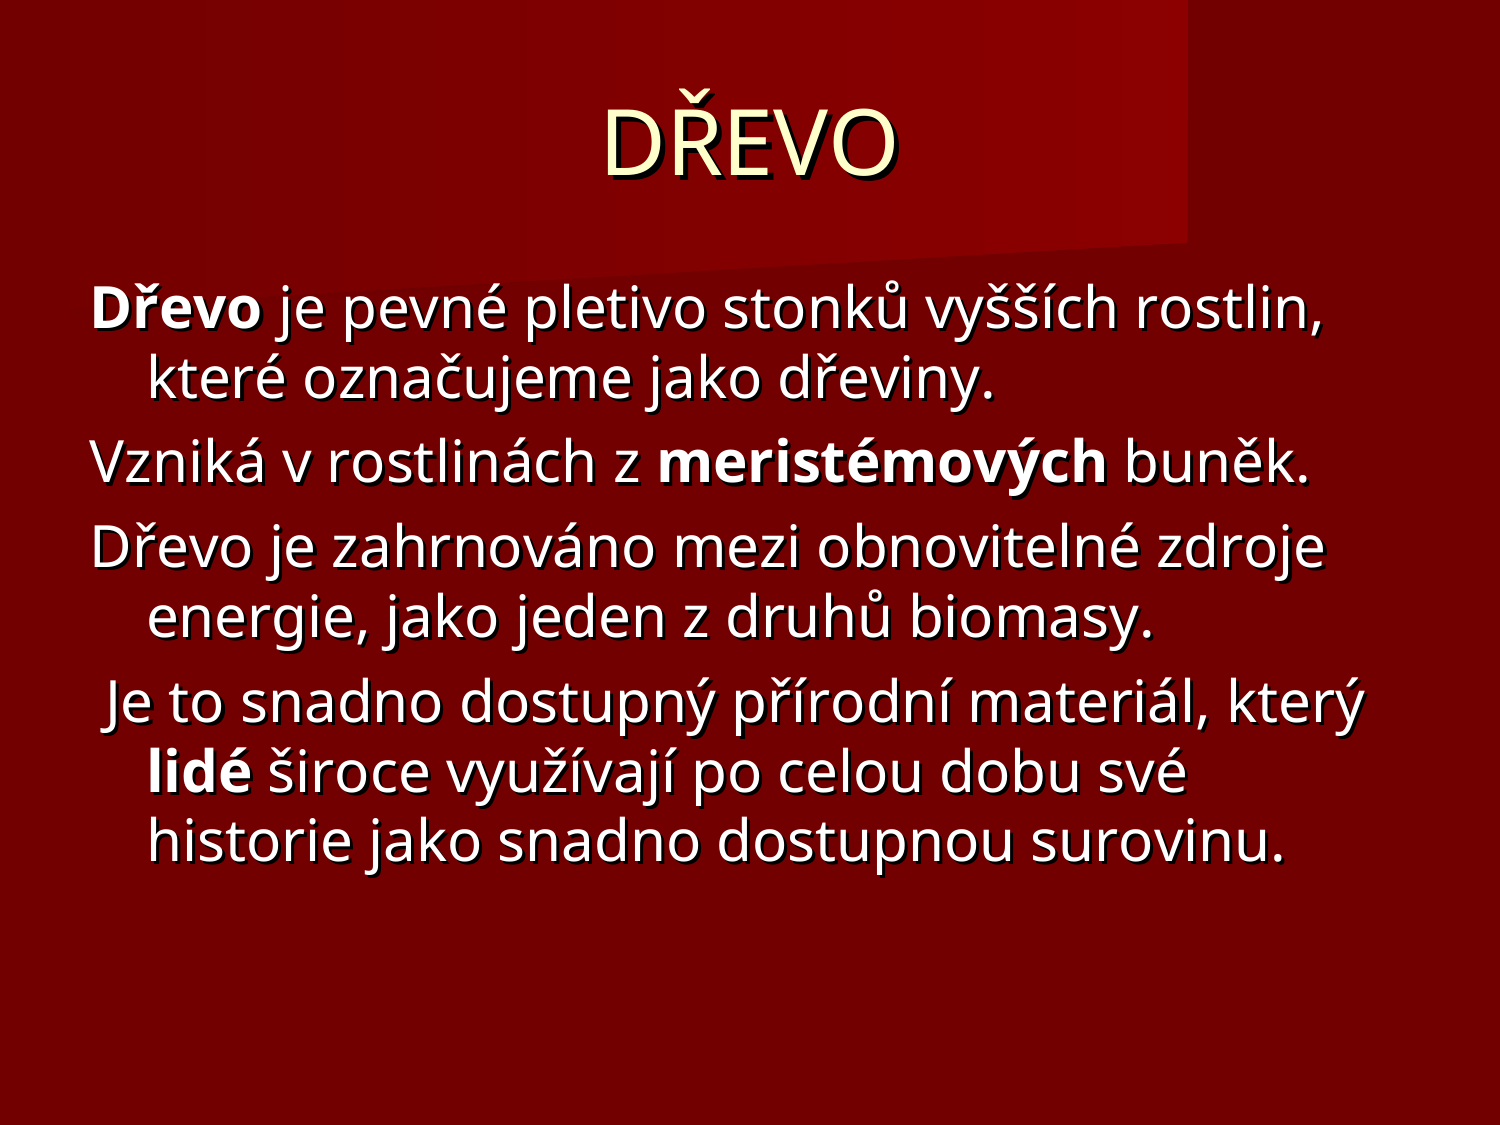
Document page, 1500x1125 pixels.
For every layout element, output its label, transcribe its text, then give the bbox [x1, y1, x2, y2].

list Dřevo je pevné pletivo stonků vyšších rostlin, které označujeme jako dřeviny. Vzniká v rostlinách z meristémových buněk. Dřevo je zahrnováno mezi obnovitelné zdroje energie, jako jeden z druhů biomasy. Je to snadno dostupný přírodní materiál, který lidé široce využívají po celou dobu své historie jako snadno dostupnou surovinu. [75, 262, 1426, 1001]
title DŘEVO [75, 45, 1426, 233]
